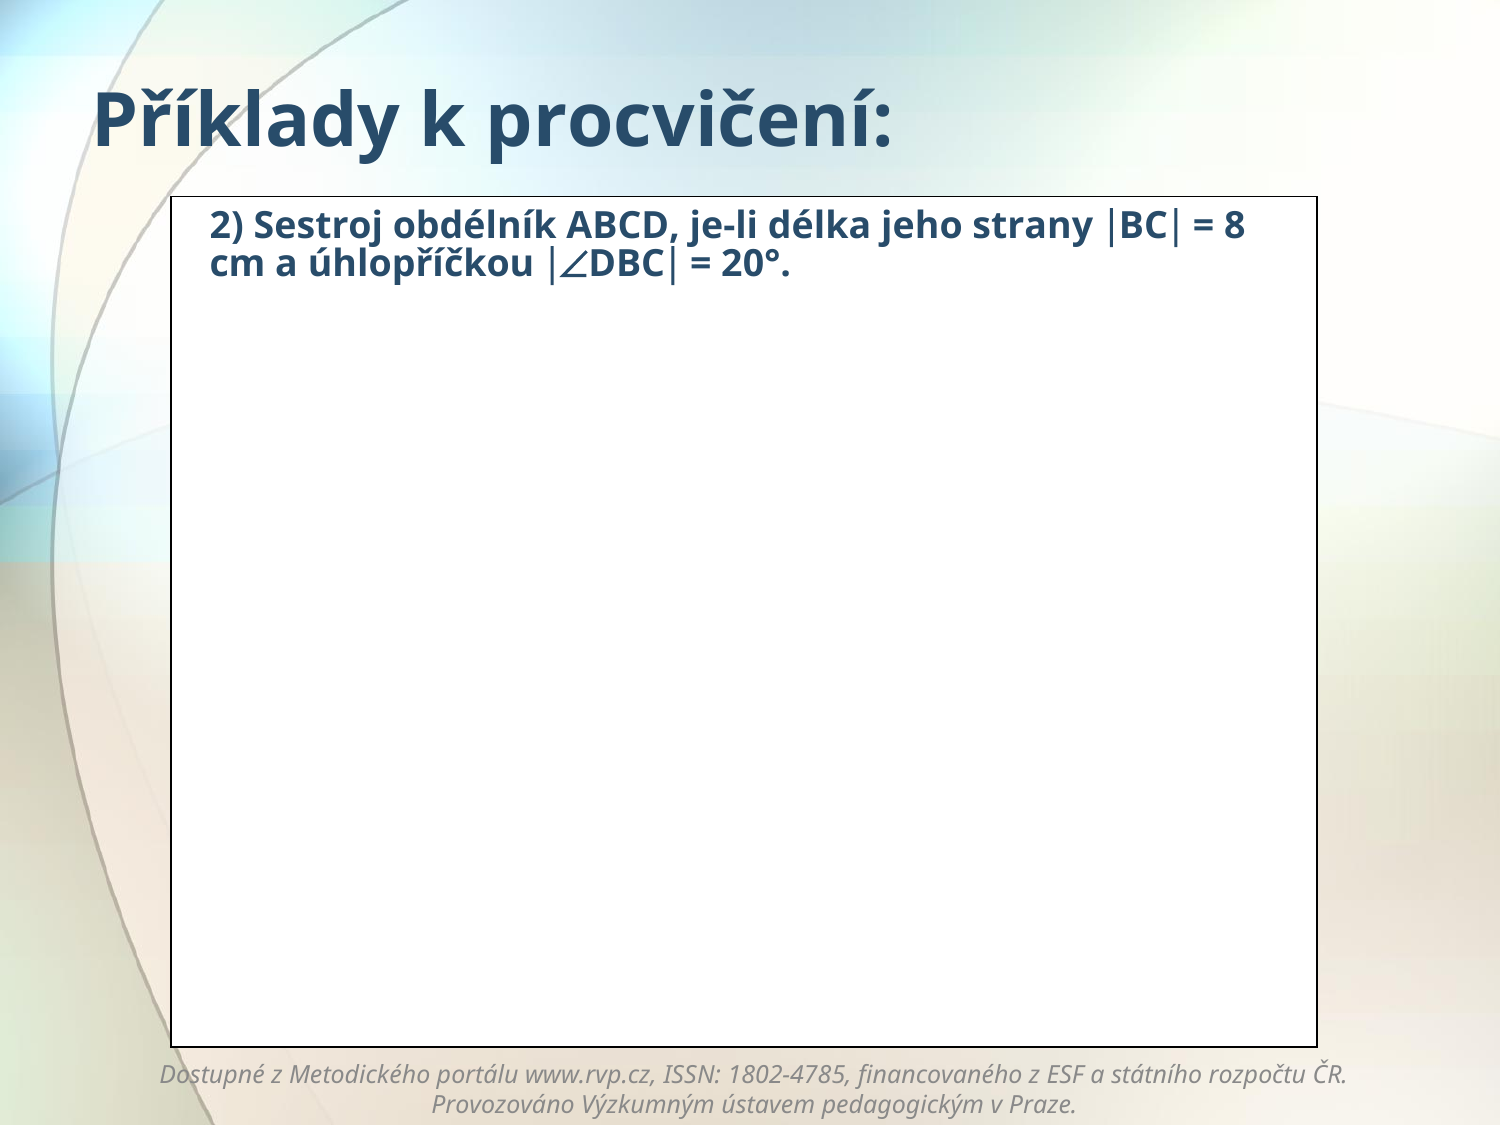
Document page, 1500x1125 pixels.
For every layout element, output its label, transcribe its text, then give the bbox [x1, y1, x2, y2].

text_box [171, 196, 1317, 1047]
text_box 2) Sestroj obdélník ABCD, je-li délka jeho strany BC = 8 cm a úhlopříčkou DBC = 20°. [194, 198, 1317, 294]
picture [0, 0, 1500, 1125]
title Příklady k procvičení: [76, 74, 1412, 177]
